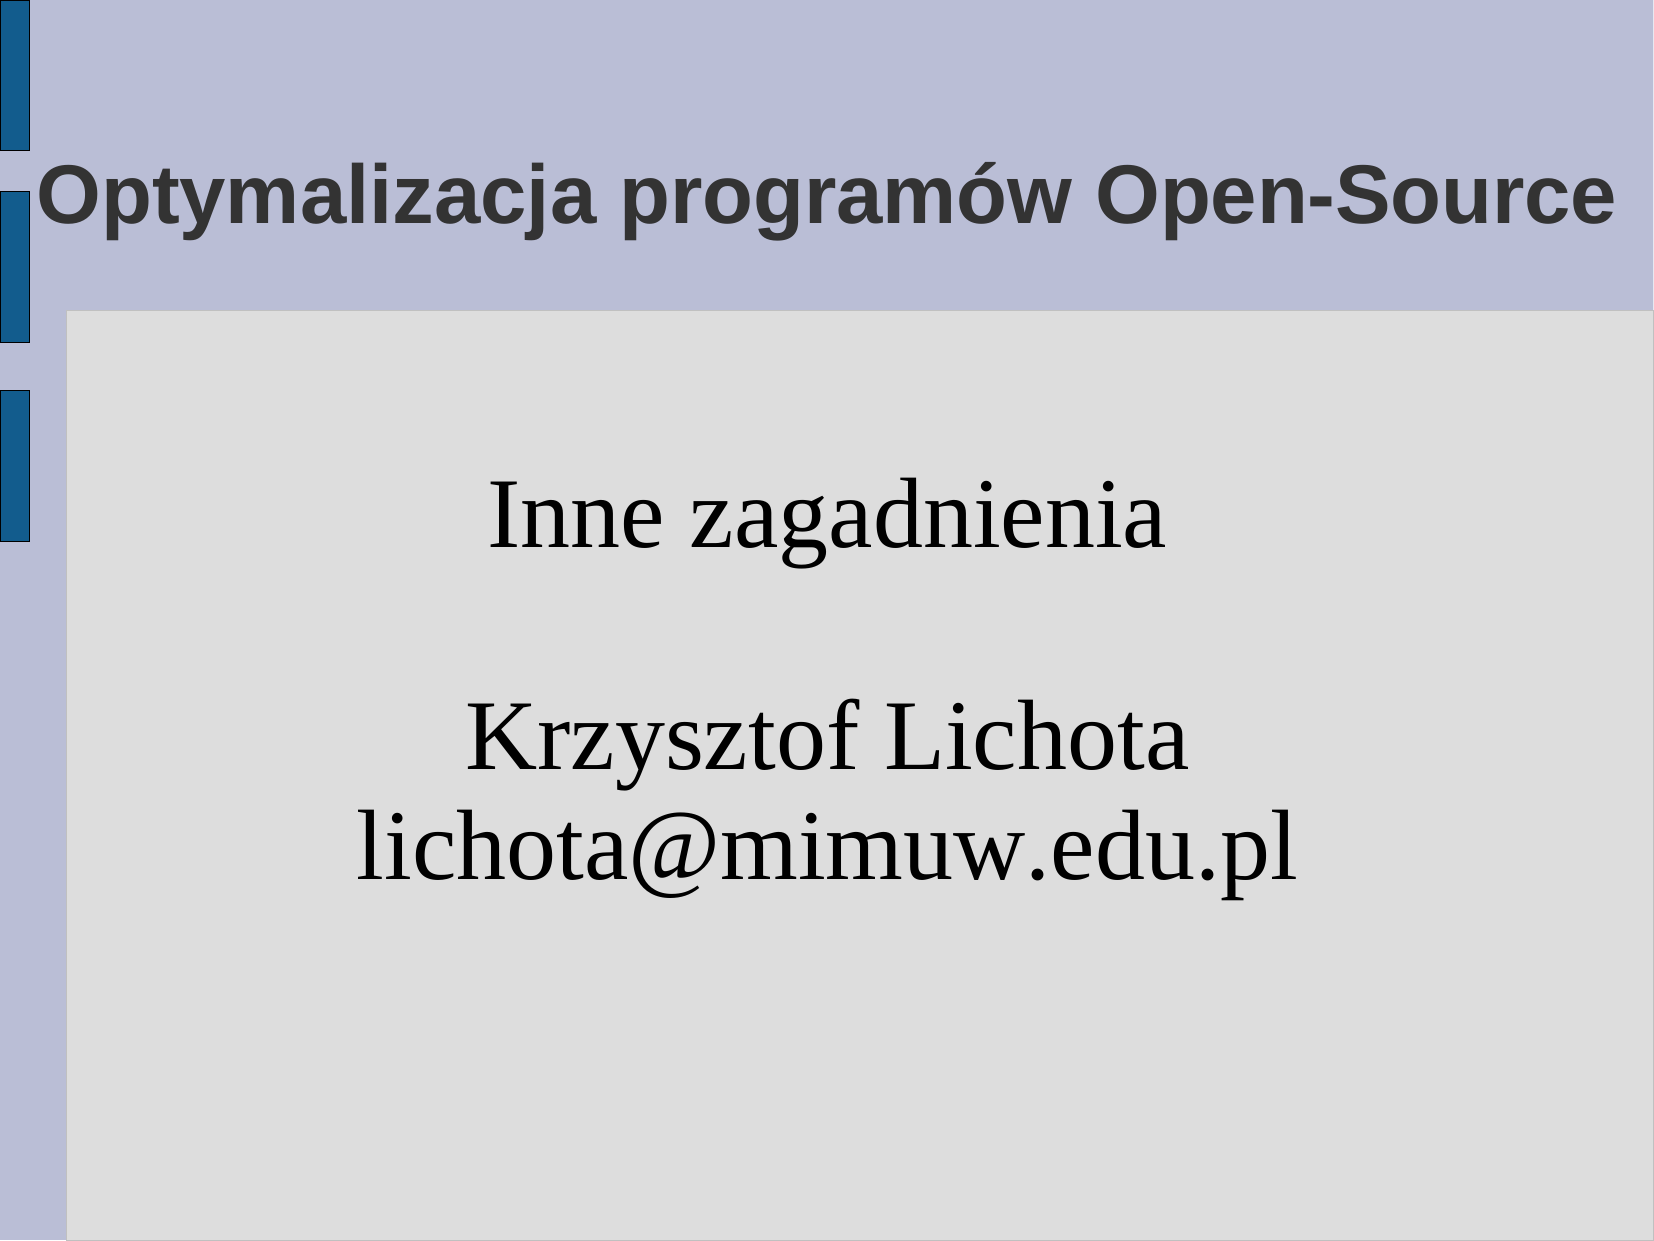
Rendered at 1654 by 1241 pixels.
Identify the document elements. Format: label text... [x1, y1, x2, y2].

subtitle Inne zagadnienia Krzysztof Lichota lichota@mimuw.edu.pl [121, 344, 1534, 1127]
title Optymalizacja programów Open-Source [36, 91, 1619, 299]
